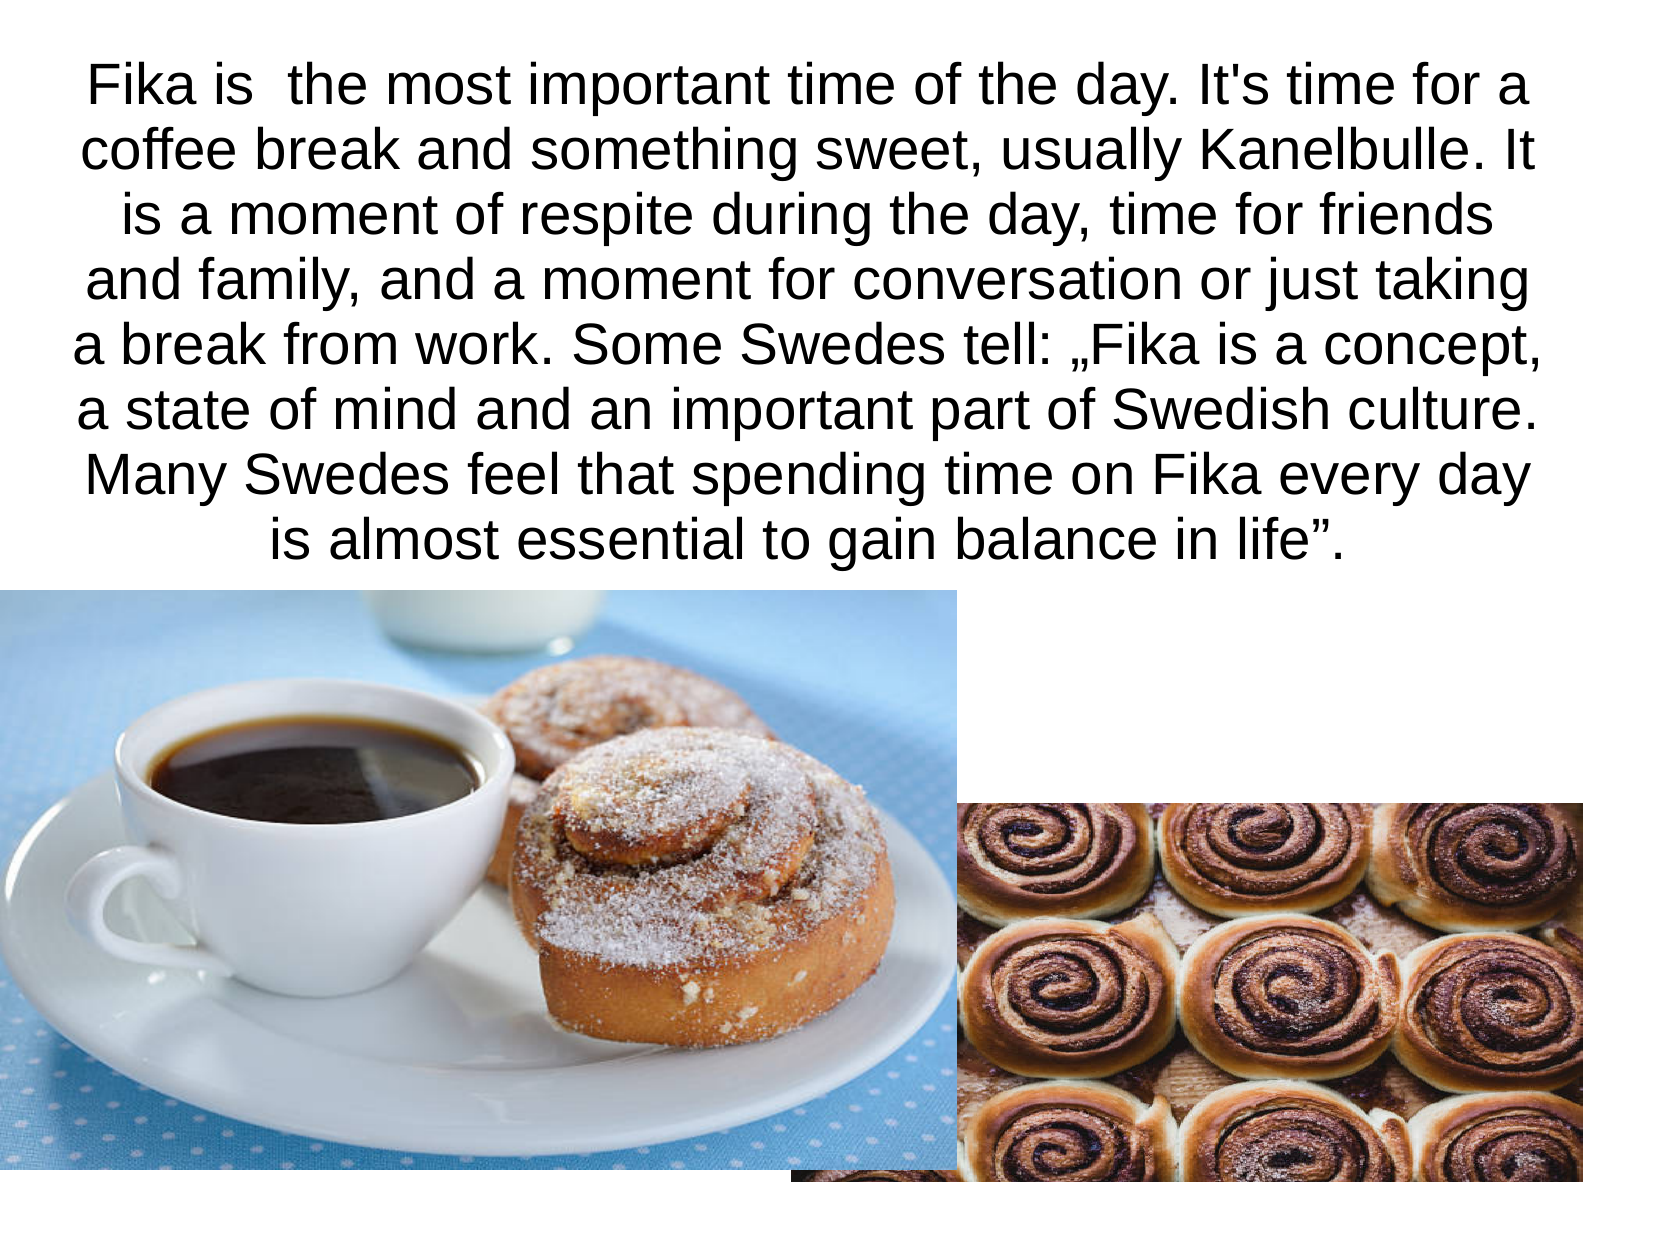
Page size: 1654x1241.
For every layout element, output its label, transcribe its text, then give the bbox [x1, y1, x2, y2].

title Fika is the most important time of the day. It's time for a coffee break and something sweet, usually Kanelbulle. It is a moment of respite during the day, time for friends and family, and a moment for conversation or just taking a break from work. Some Swedes tell: „Fika is a concept, a state of mind and an important part of Swedish culture. Many Swedes feel that spending time on Fika every day is almost essential to gain balance in life”. [70, 52, 1548, 803]
picture [0, 590, 1583, 1182]
